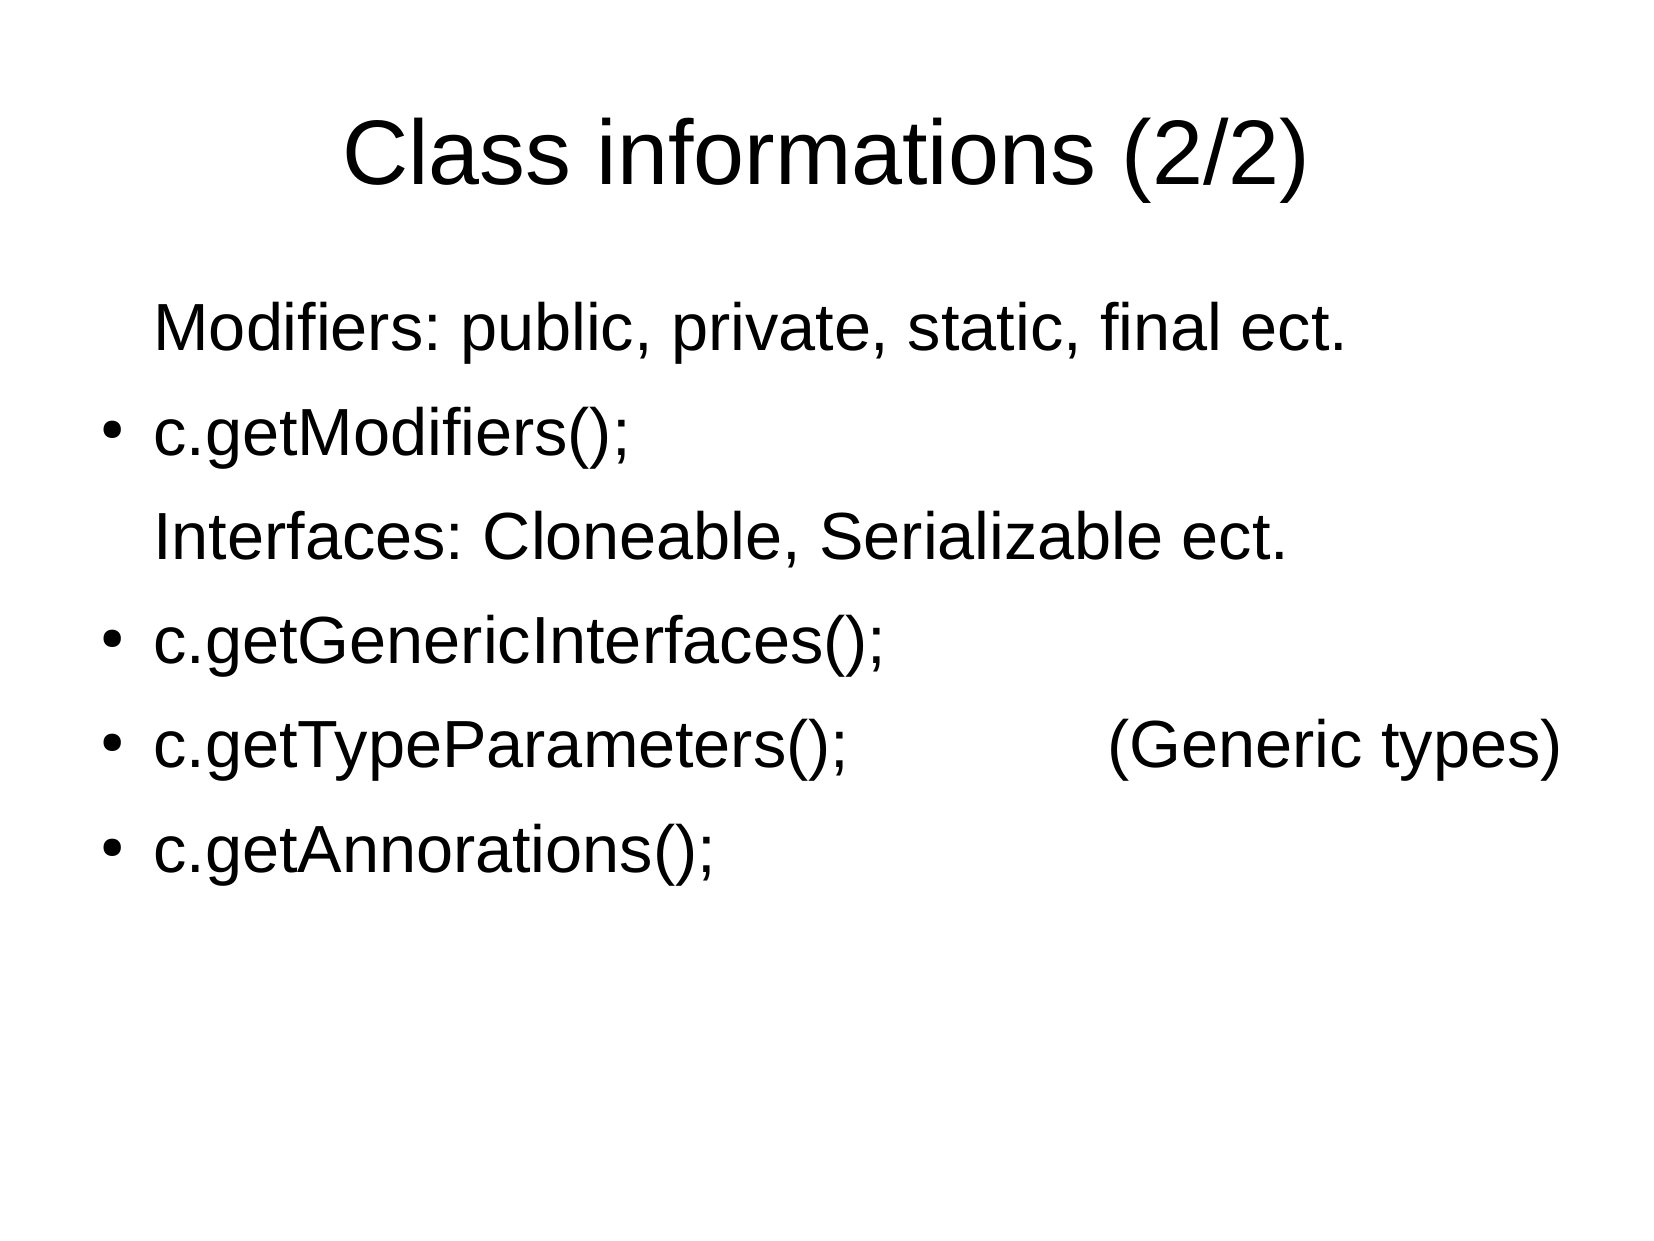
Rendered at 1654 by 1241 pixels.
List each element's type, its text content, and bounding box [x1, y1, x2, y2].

list Modifiers: public, private, static, final ect. c.getModifiers(); Interfaces: Cloneable, Serializable ect. c.getGenericInterfaces(); c.getTypeParameters(); (Generic types) c.getAnnorations(); [82, 290, 1571, 1094]
title Class informations (2/2) [82, 56, 1571, 250]
